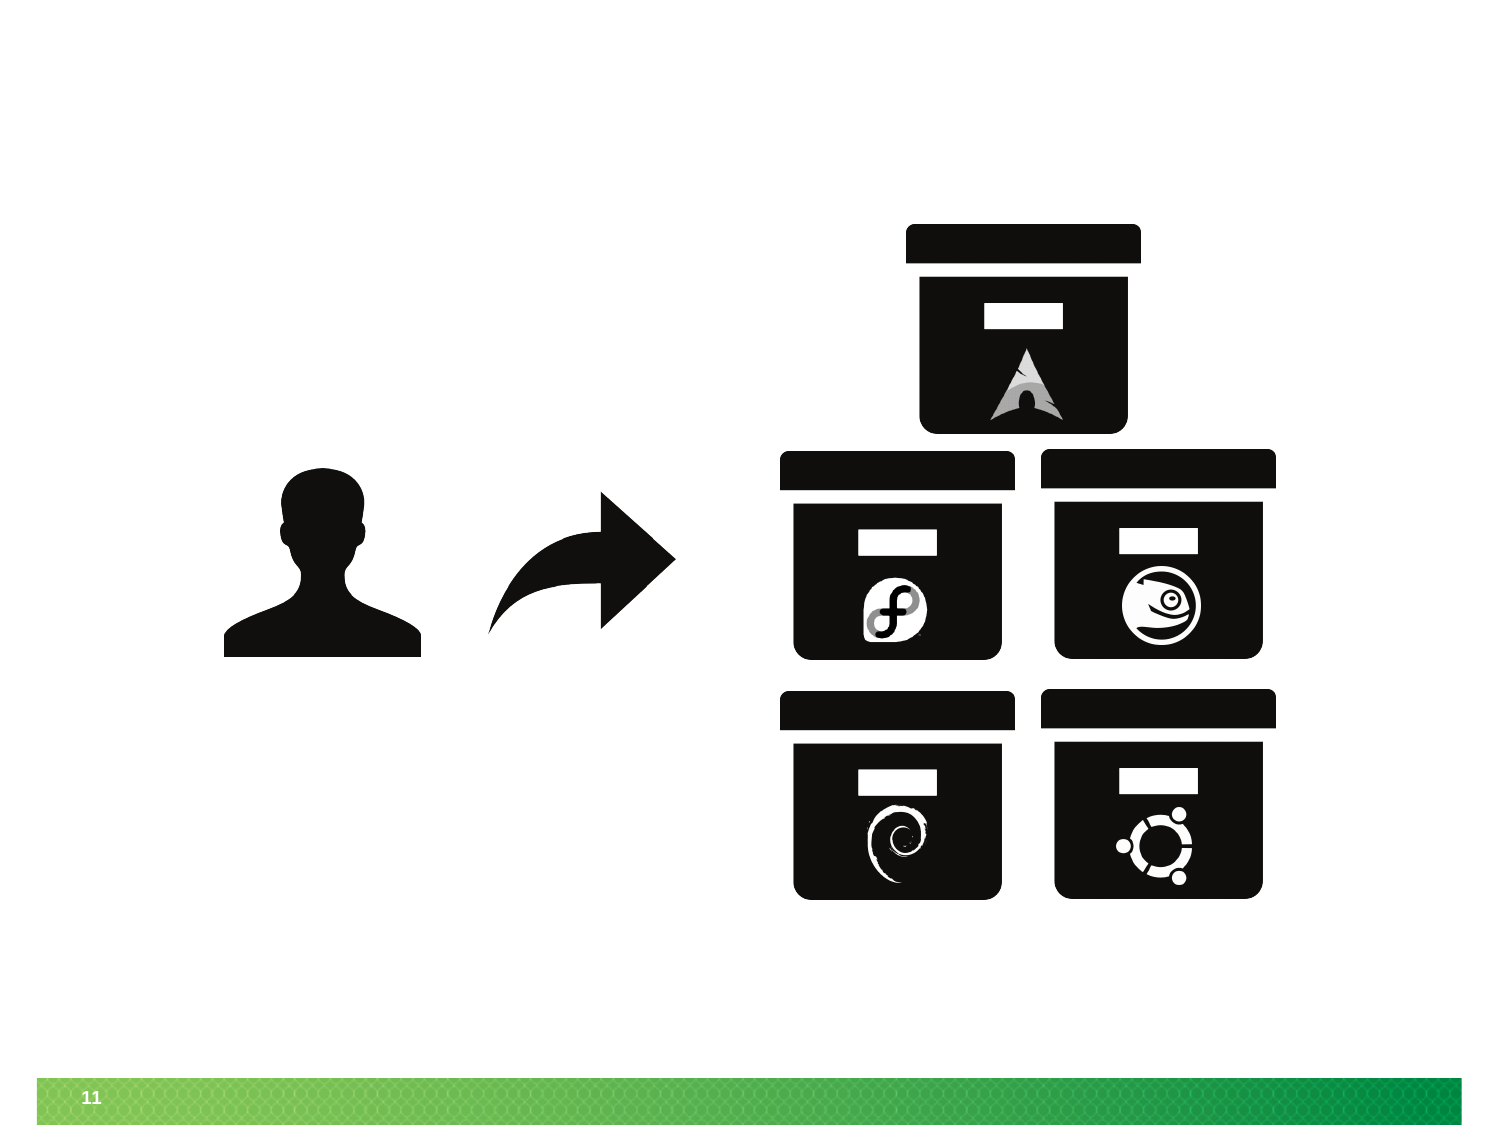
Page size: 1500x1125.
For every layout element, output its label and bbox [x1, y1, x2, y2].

picture [780, 691, 1015, 901]
picture [780, 451, 1015, 661]
picture [1041, 689, 1276, 899]
picture [36, 1078, 1462, 1125]
picture [1041, 449, 1276, 659]
picture [488, 491, 676, 634]
picture [906, 224, 1141, 434]
picture [224, 468, 421, 657]
